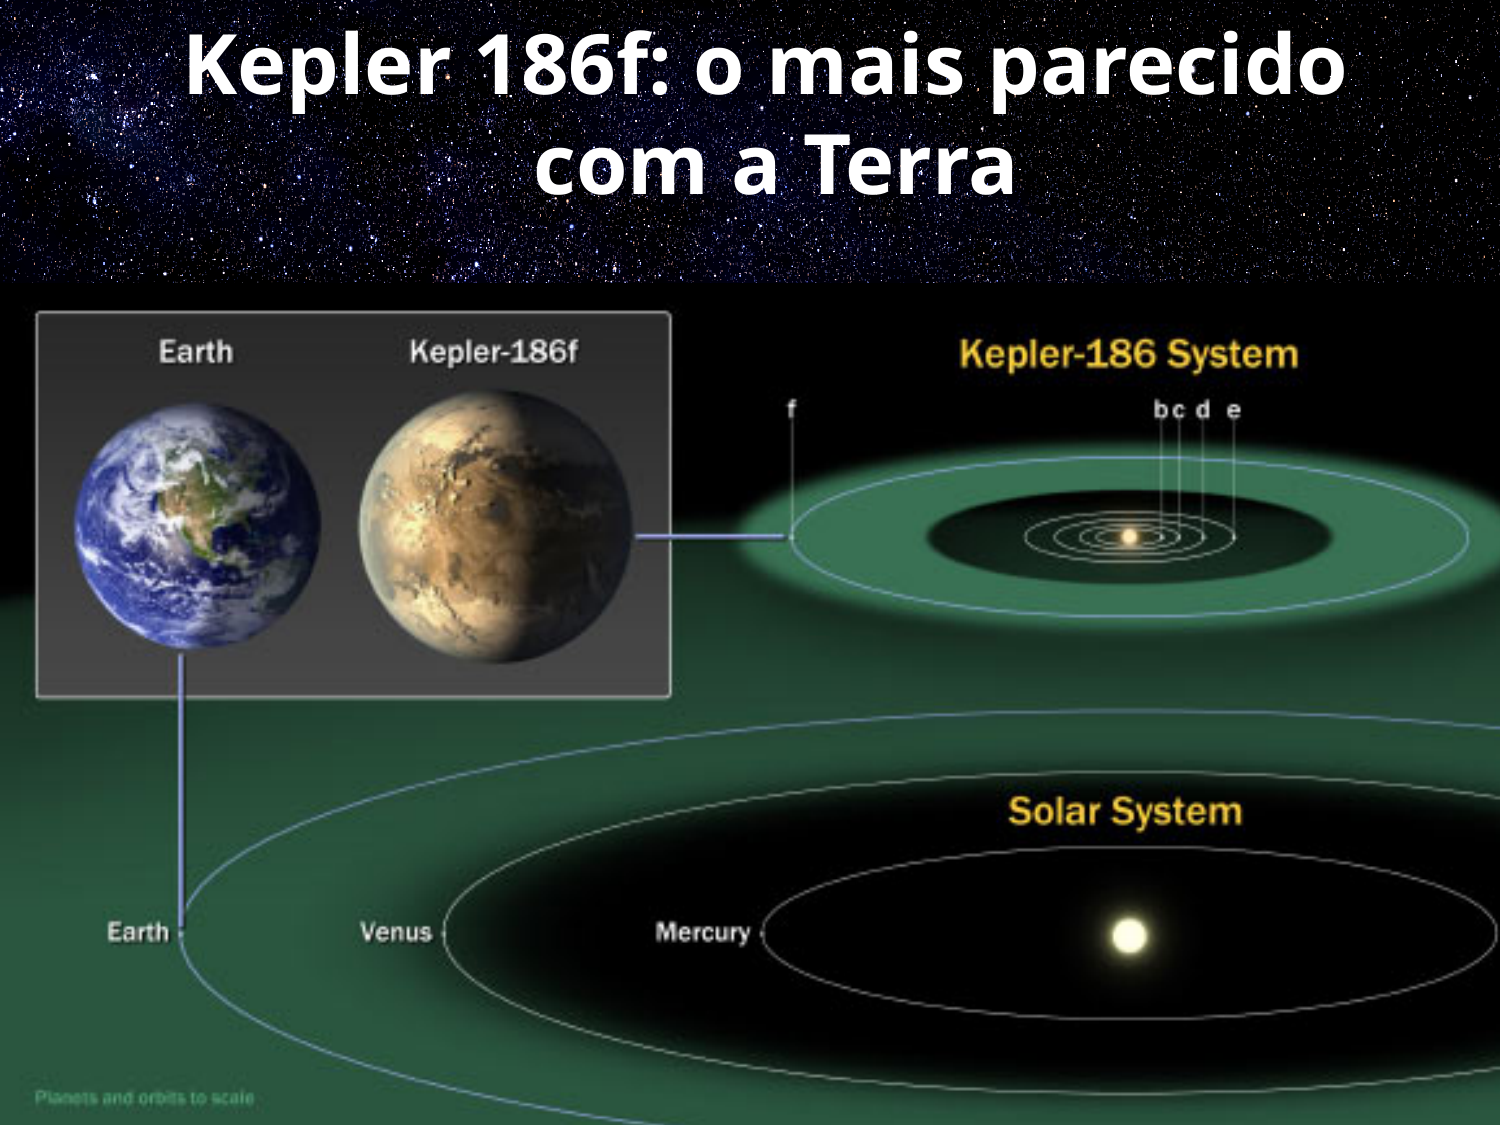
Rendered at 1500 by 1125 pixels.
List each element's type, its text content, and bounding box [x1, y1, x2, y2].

picture [984, 173, 1000, 186]
picture [0, 0, 1500, 1125]
picture [862, 161, 879, 166]
picture [538, 43, 552, 57]
title Kepler 186f: o mais parecido com a Terra [53, 60, 1500, 161]
picture [747, 173, 763, 186]
picture [592, 161, 611, 185]
